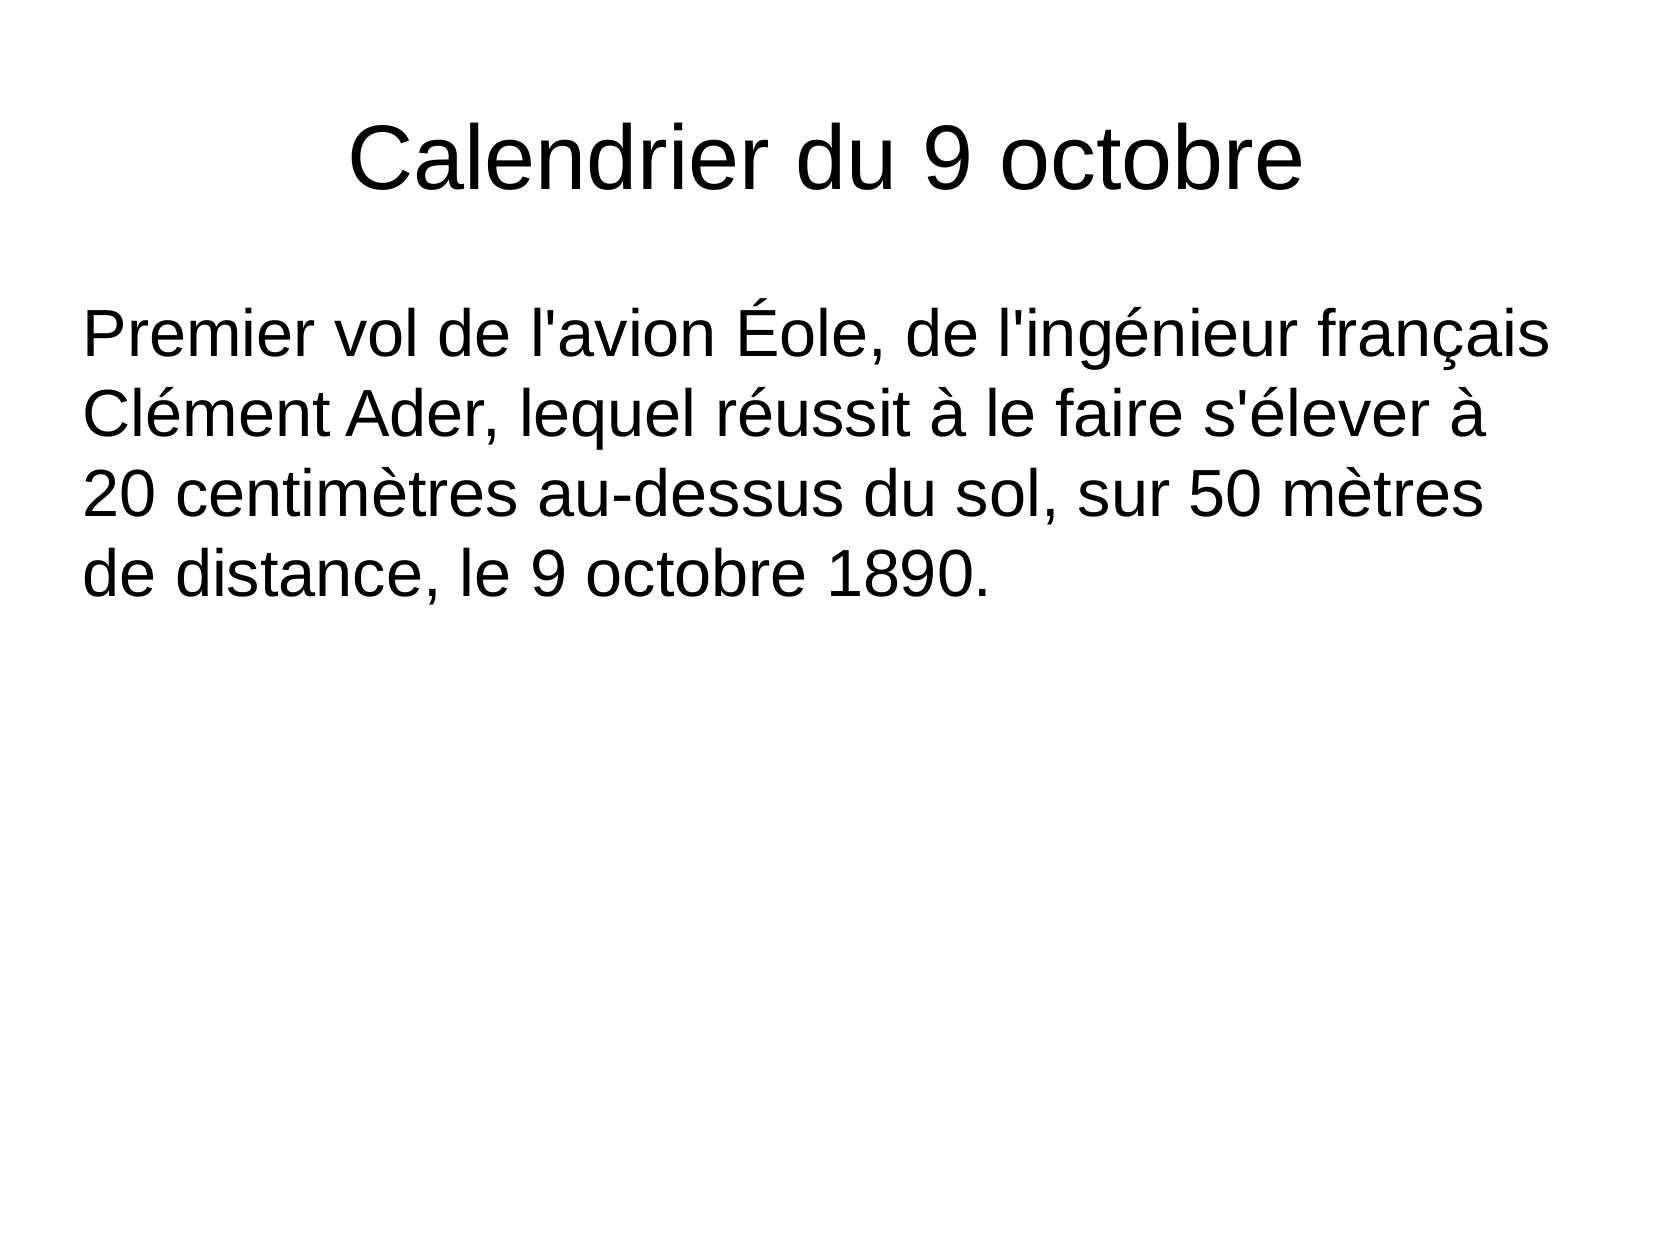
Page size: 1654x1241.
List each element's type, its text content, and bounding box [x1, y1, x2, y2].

list Premier vol de l'avion Éole, de l'ingénieur français Clément Ader, lequel réussit à le faire s'élever à 20 centimètres au-dessus du sol, sur 50 mètres de distance, le 9 octobre 1890. [82, 290, 1571, 749]
title Calendrier du 9 octobre [82, 49, 1571, 257]
